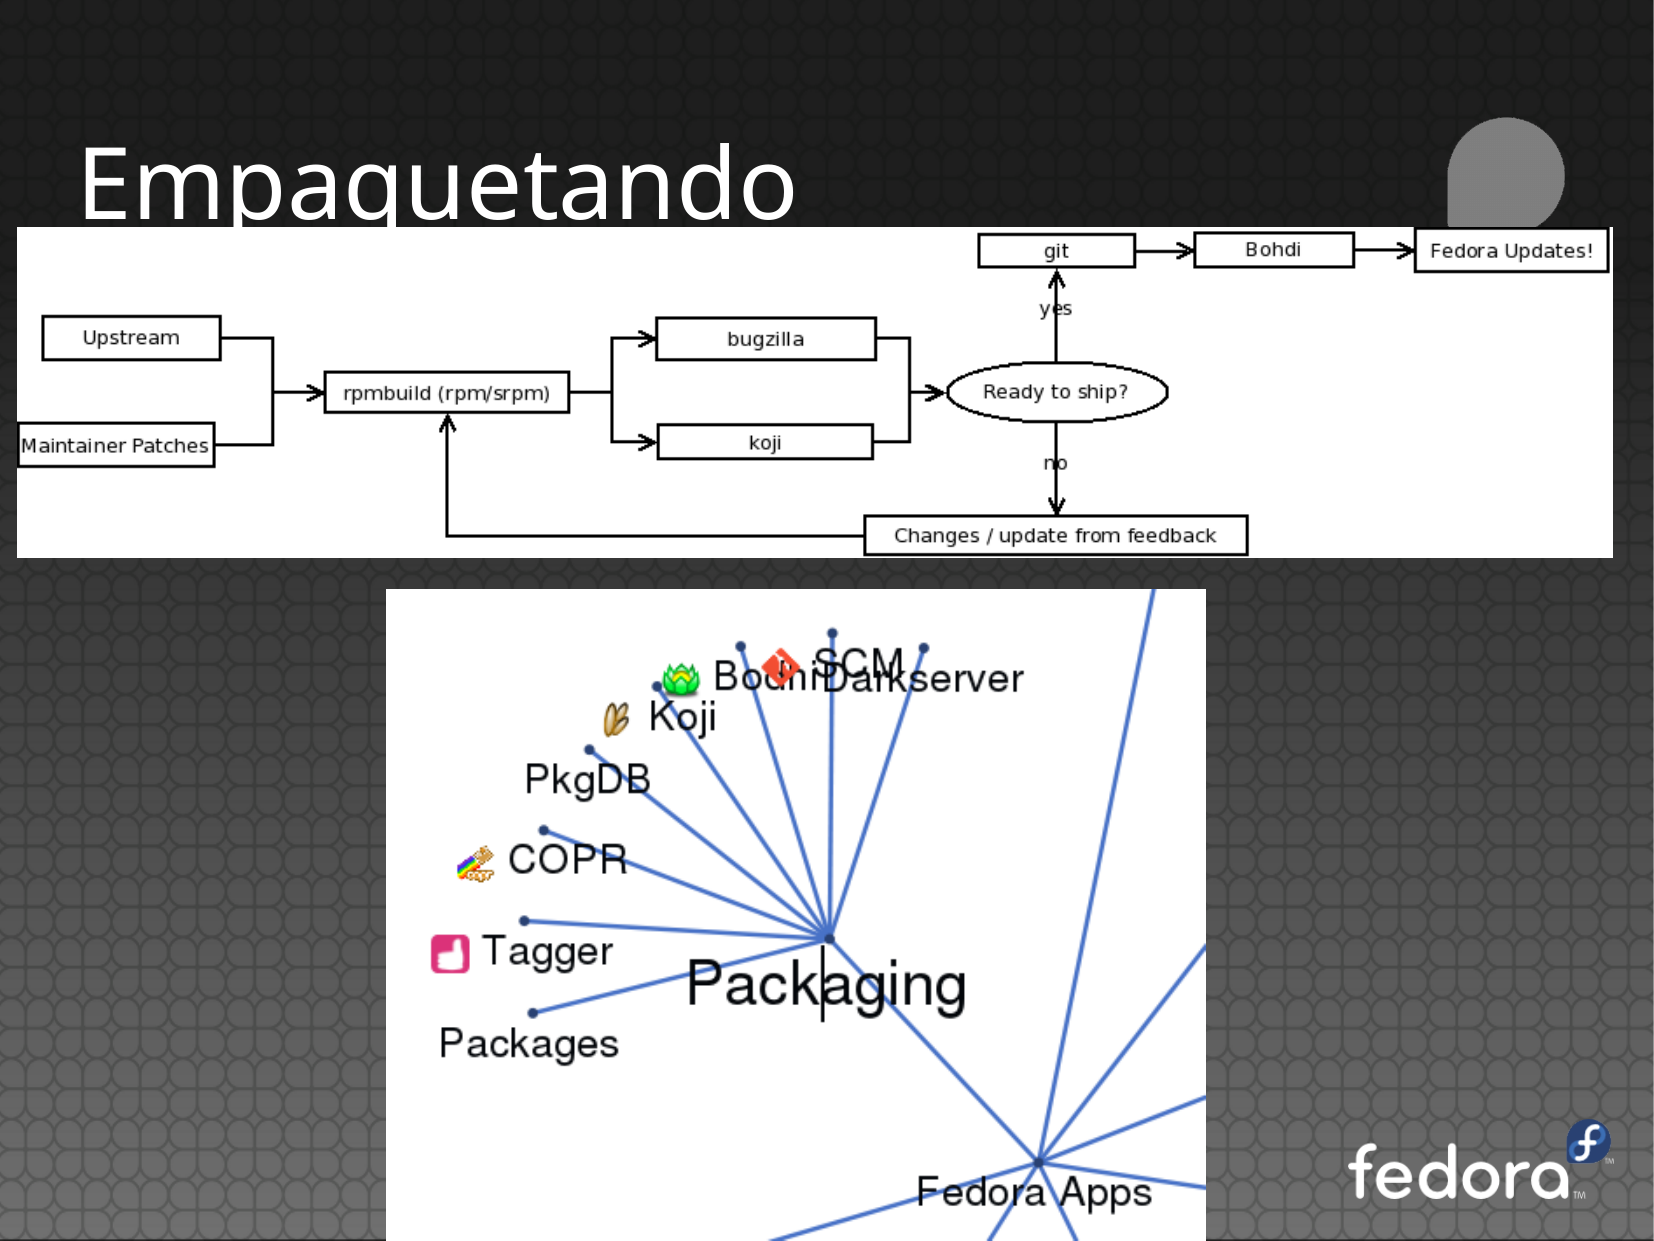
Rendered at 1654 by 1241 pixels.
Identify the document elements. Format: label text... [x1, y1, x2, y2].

title Empaquetando [76, 112, 1566, 227]
picture [0, 0, 1654, 1241]
